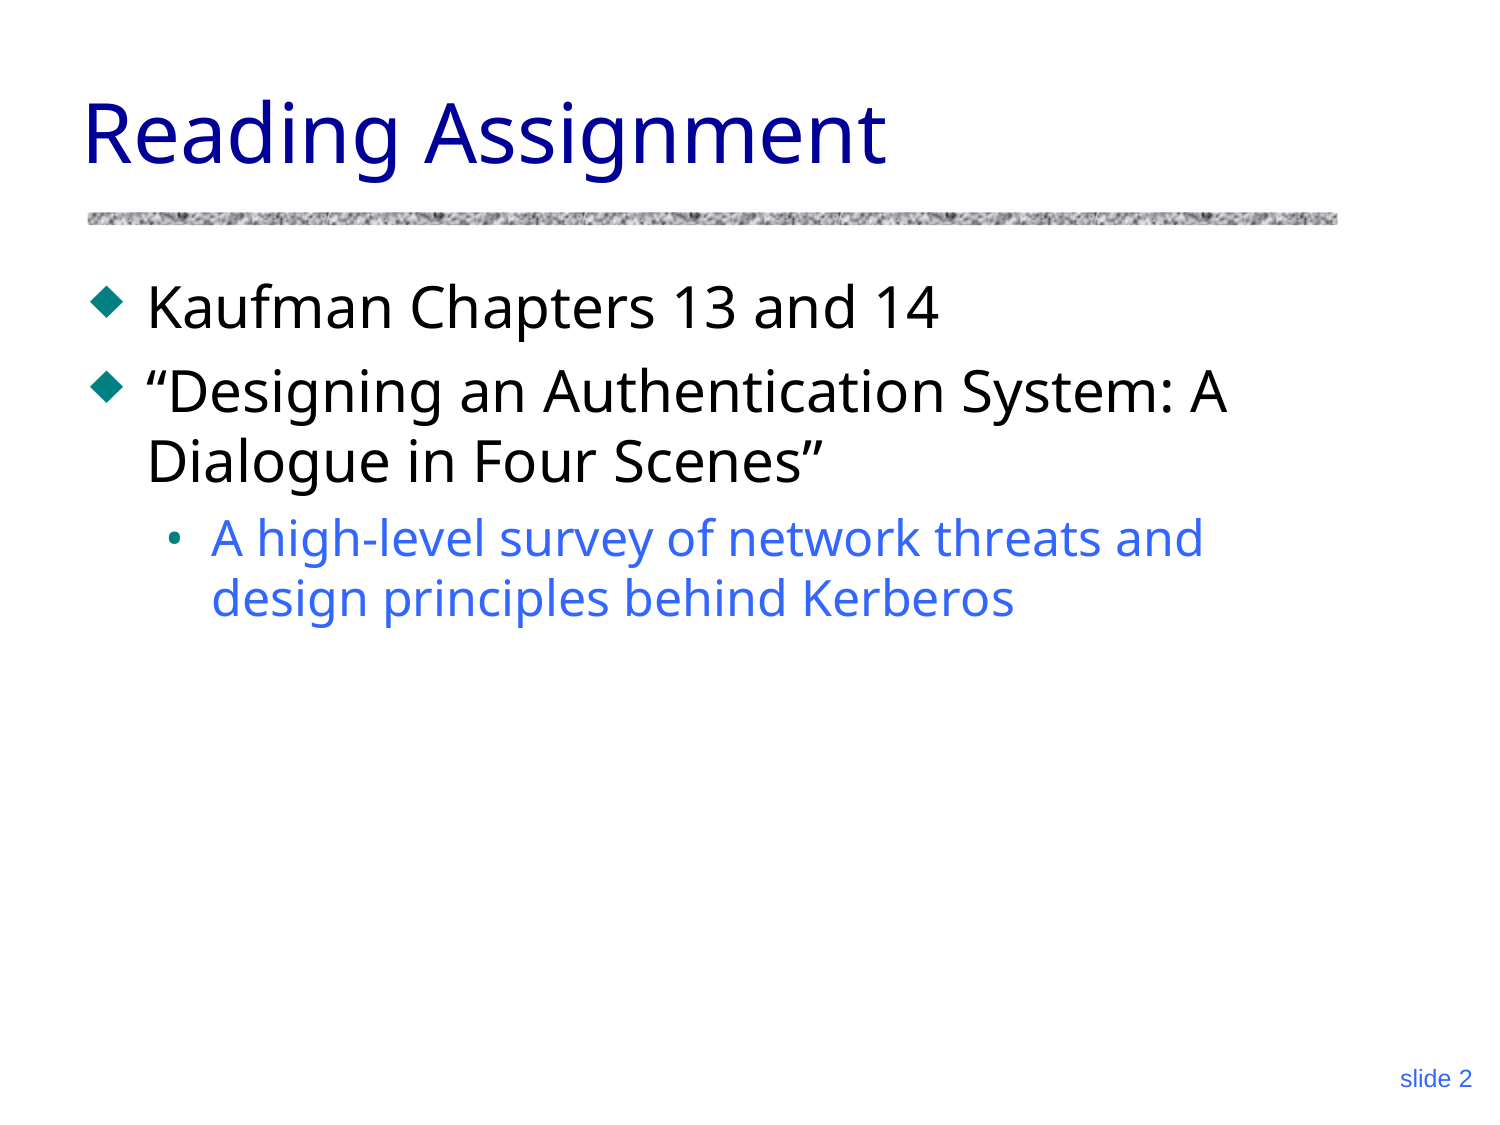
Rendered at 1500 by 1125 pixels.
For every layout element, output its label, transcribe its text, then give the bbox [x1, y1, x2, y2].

picture [87, 212, 1338, 226]
text_box Kaufman Chapters 13 and 14 “Designing an Authentication System: A Dialogue in Four Scenes” A high-level survey of network threats and design principles behind Kerberos [75, 262, 1288, 994]
text_box slide <number> [1174, 1025, 1488, 1101]
text_box Reading Assignment [66, 37, 1342, 188]
